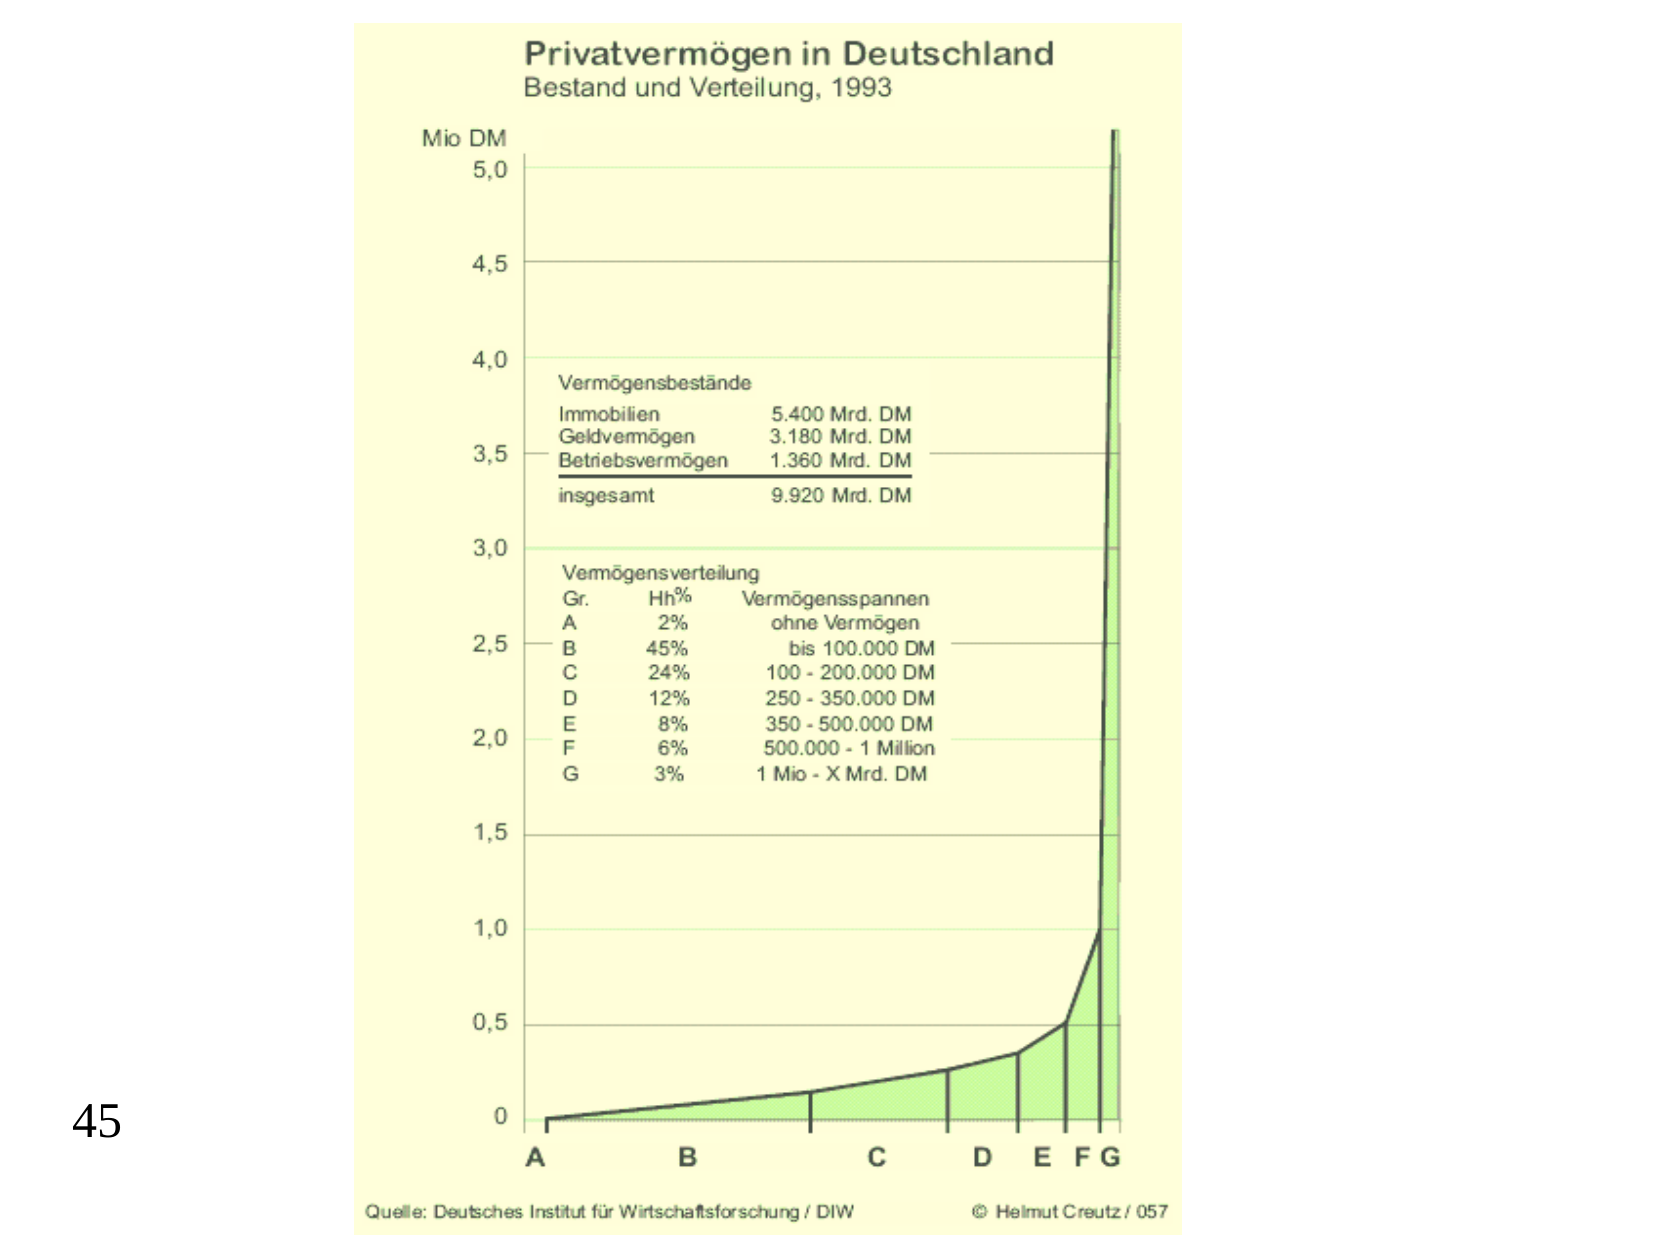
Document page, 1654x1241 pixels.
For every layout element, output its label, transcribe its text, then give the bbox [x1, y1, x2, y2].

text_box <Nummer> [72, 1092, 307, 1154]
picture [354, 23, 1182, 1235]
